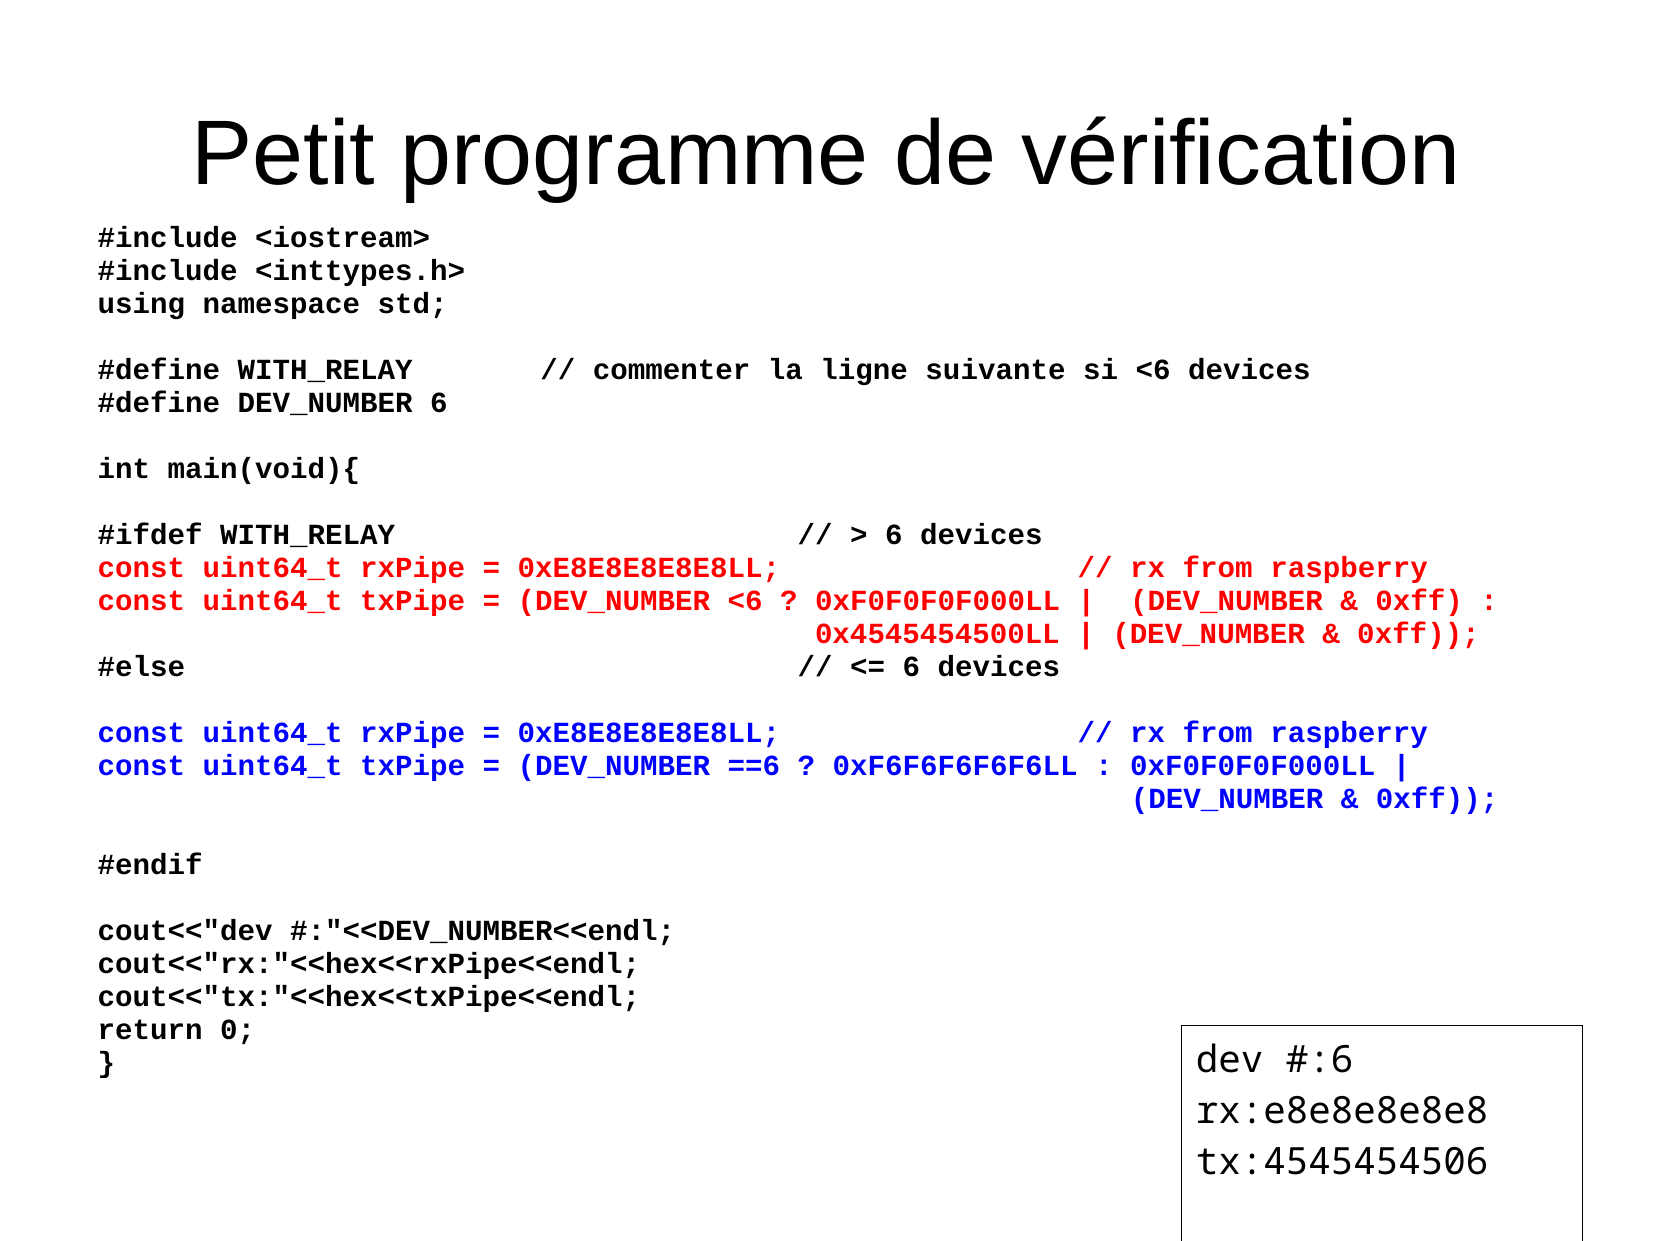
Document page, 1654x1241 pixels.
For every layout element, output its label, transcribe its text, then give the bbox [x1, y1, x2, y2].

title Petit programme de vérification [82, 49, 1571, 215]
text_box dev #:6 rx:e8e8e8e8e8 tx:4545454506 [1181, 1090, 1583, 1215]
text_box #include <iostream> #include <inttypes.h> using namespace std; #define WITH_RELAY // commenter la ligne suivante si <6 devices #define DEV_NUMBER 6 int main(void){ #ifdef WITH_RELAY // > 6 devices const uint64_t rxPipe = 0xE8E8E8E8E8LL; // rx from raspberry const uint64_t txPipe = (DEV_NUMBER <6 ? 0xF0F0F0F000LL | (DEV_NUMBER & 0xff) : 0x4545454500LL | (DEV_NUMBER & 0xff)); #else // <= 6 devices const uint64_t rxPipe = 0xE8E8E8E8E8LL; // rx from raspberry const uint64_t txPipe = (DEV_NUMBER ==6 ? 0xF6F6F6F6F6LL : 0xF0F0F0F000LL | (DEV_NUMBER & 0xff)); #endif cout<<"dev #:"<<DEV_NUMBER<<endl; cout<<"rx:"<<hex<<rxPipe<<endl; cout<<"tx:"<<hex<<txPipe<<endl; return 0; } [82, 215, 1607, 1090]
